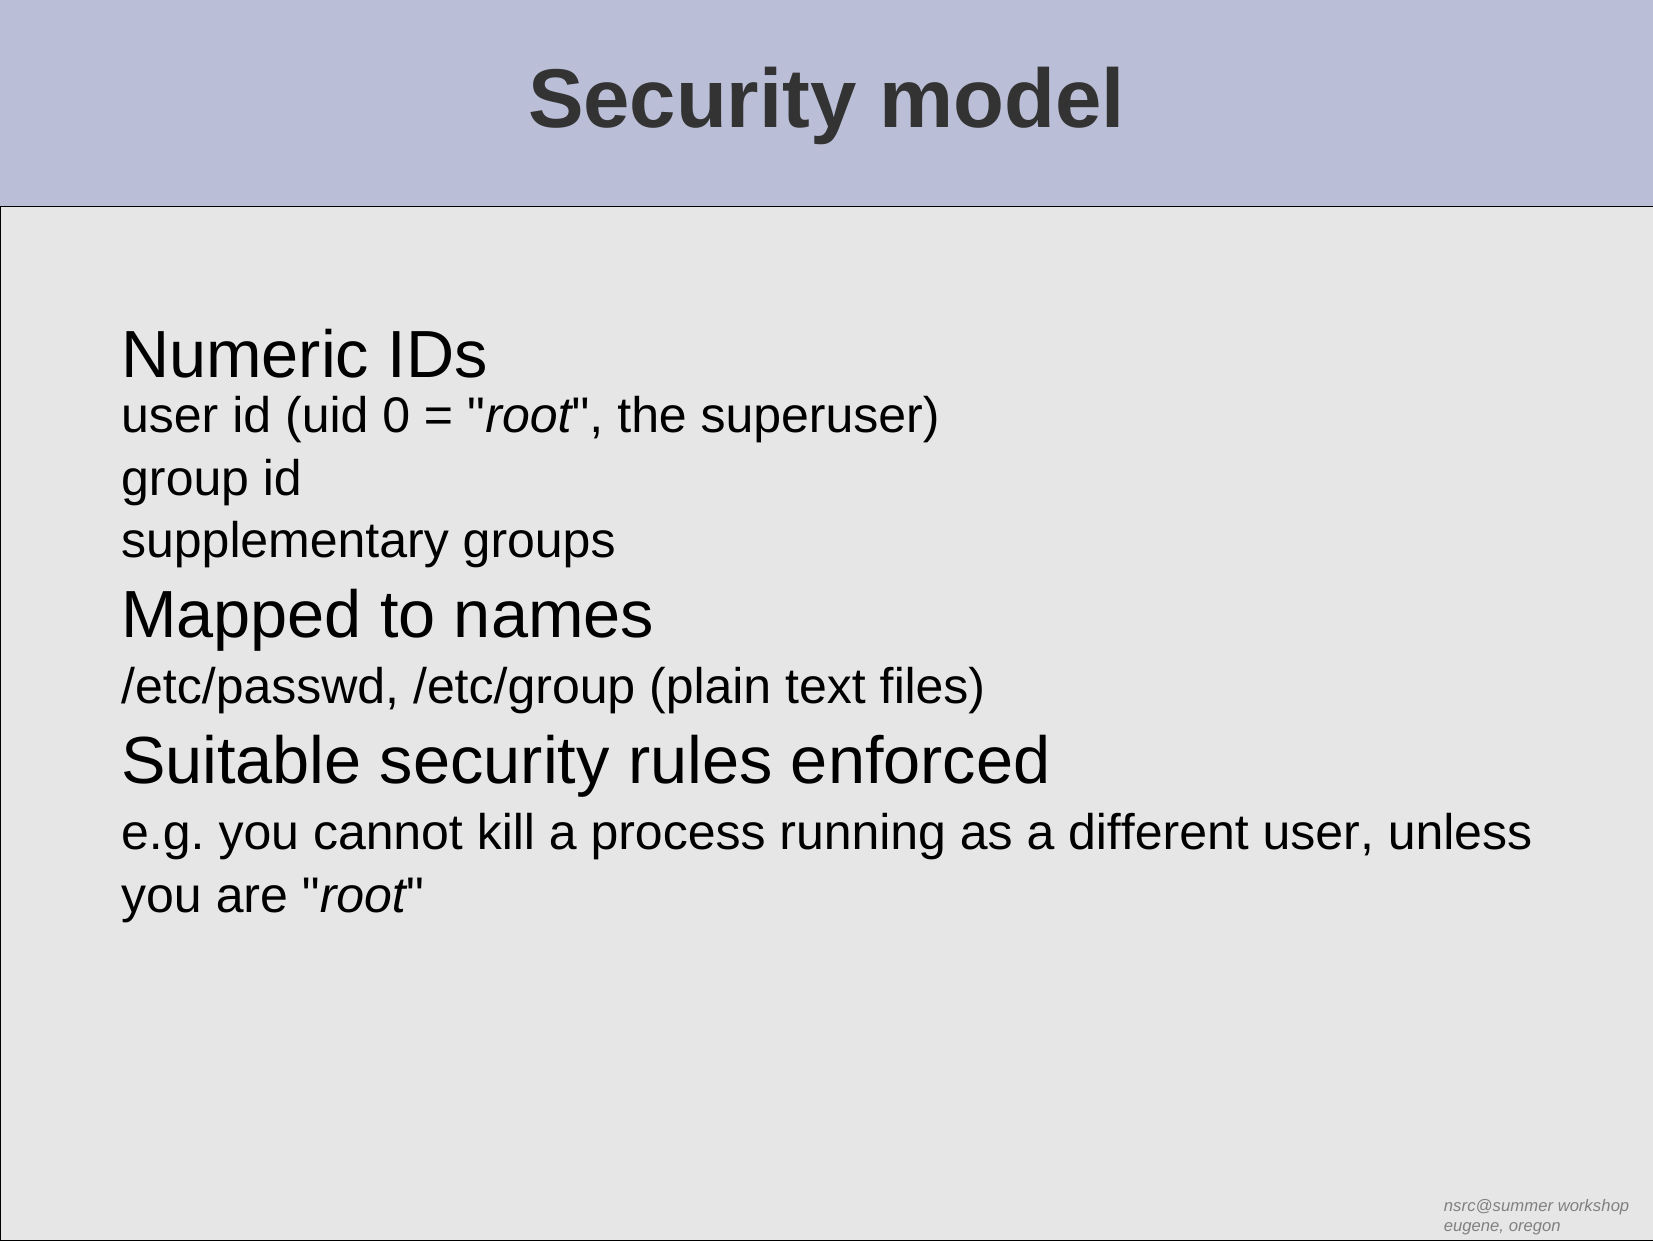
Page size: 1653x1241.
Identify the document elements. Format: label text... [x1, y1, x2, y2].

title Security model [0, 0, 1653, 208]
list Numeric IDs user id (uid 0 = "root", the superuser) group id supplementary groups Mapped to names /etc/passwd, /etc/group (plain text files) Suitable security rules enforced e.g. you cannot kill a process running as a different user, unless you are "root" [121, 322, 1560, 1241]
